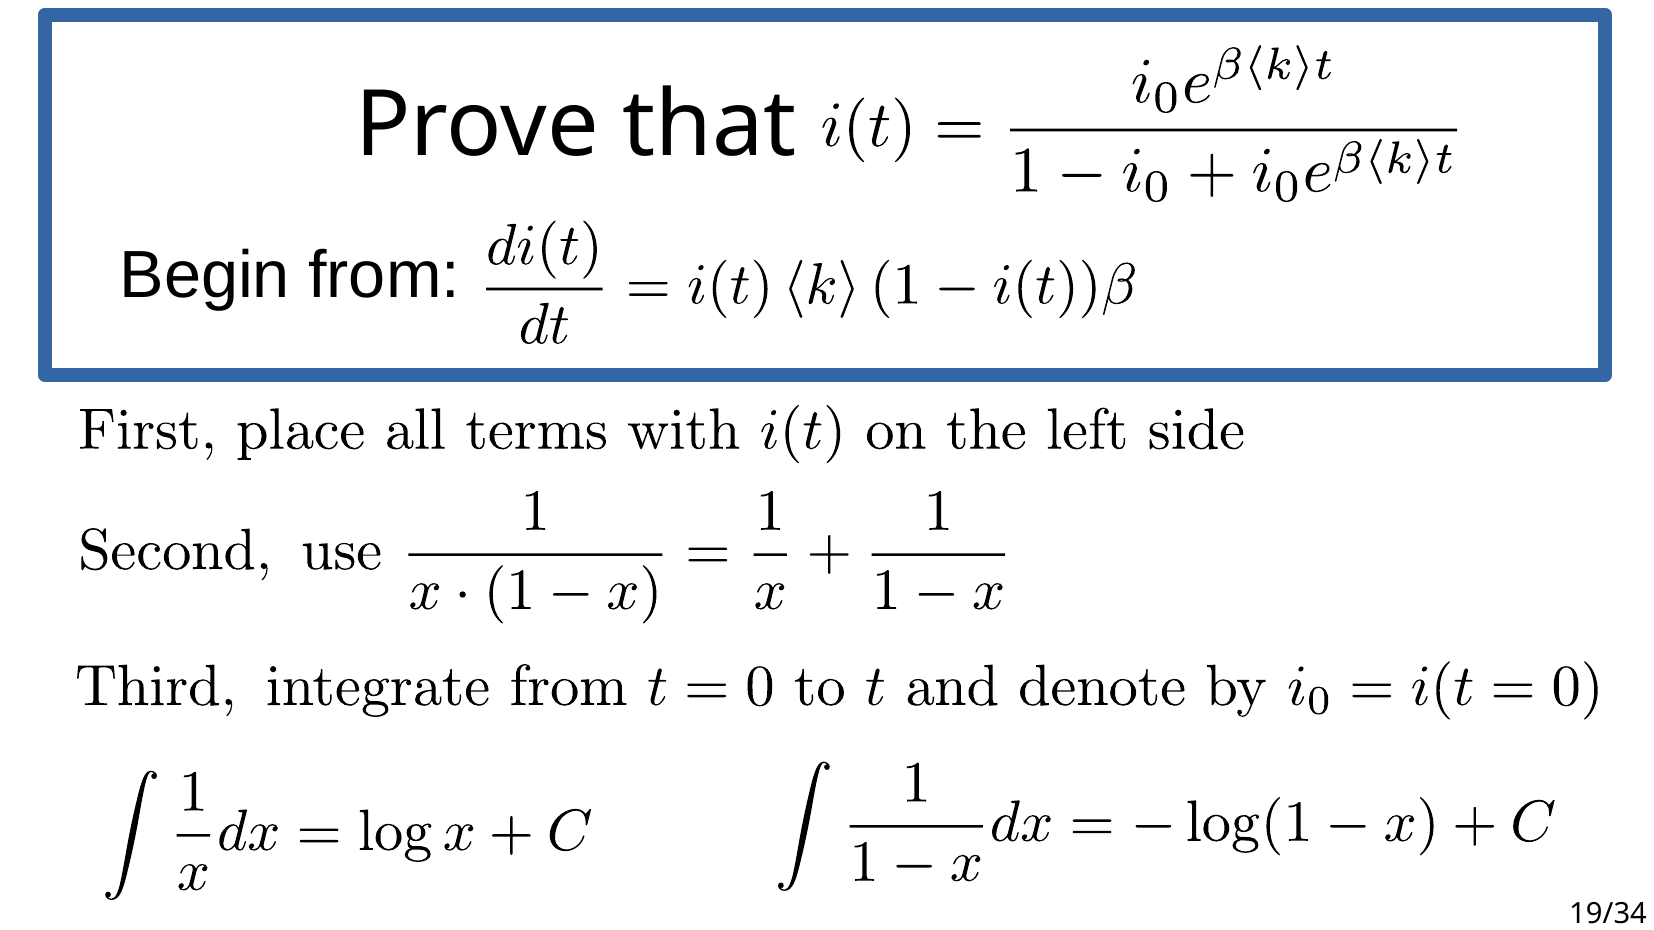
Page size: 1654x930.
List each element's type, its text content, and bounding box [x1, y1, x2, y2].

text_box [820, 44, 1458, 203]
text_box [1021, 815, 1051, 842]
text_box [896, 864, 932, 868]
text_box [78, 404, 1245, 464]
text_box [906, 762, 927, 802]
text_box [1455, 806, 1495, 846]
text_box [951, 854, 981, 882]
text_box [1419, 797, 1434, 856]
text_box [1288, 801, 1308, 841]
text_box [1187, 800, 1201, 841]
text_box [1232, 814, 1260, 853]
text_box [1072, 830, 1112, 834]
text_box [854, 841, 874, 881]
text_box [1385, 815, 1415, 842]
text_box [1203, 814, 1230, 842]
text_box Begin from: [105, 230, 481, 320]
text_box [486, 220, 1138, 345]
title Prove that [109, 55, 820, 185]
text_box [78, 490, 1006, 624]
text_box [101, 770, 593, 901]
text_box [1513, 799, 1555, 843]
text_box [1266, 797, 1281, 856]
text_box [778, 761, 830, 891]
text_box [74, 661, 1604, 720]
text_box [992, 800, 1020, 842]
